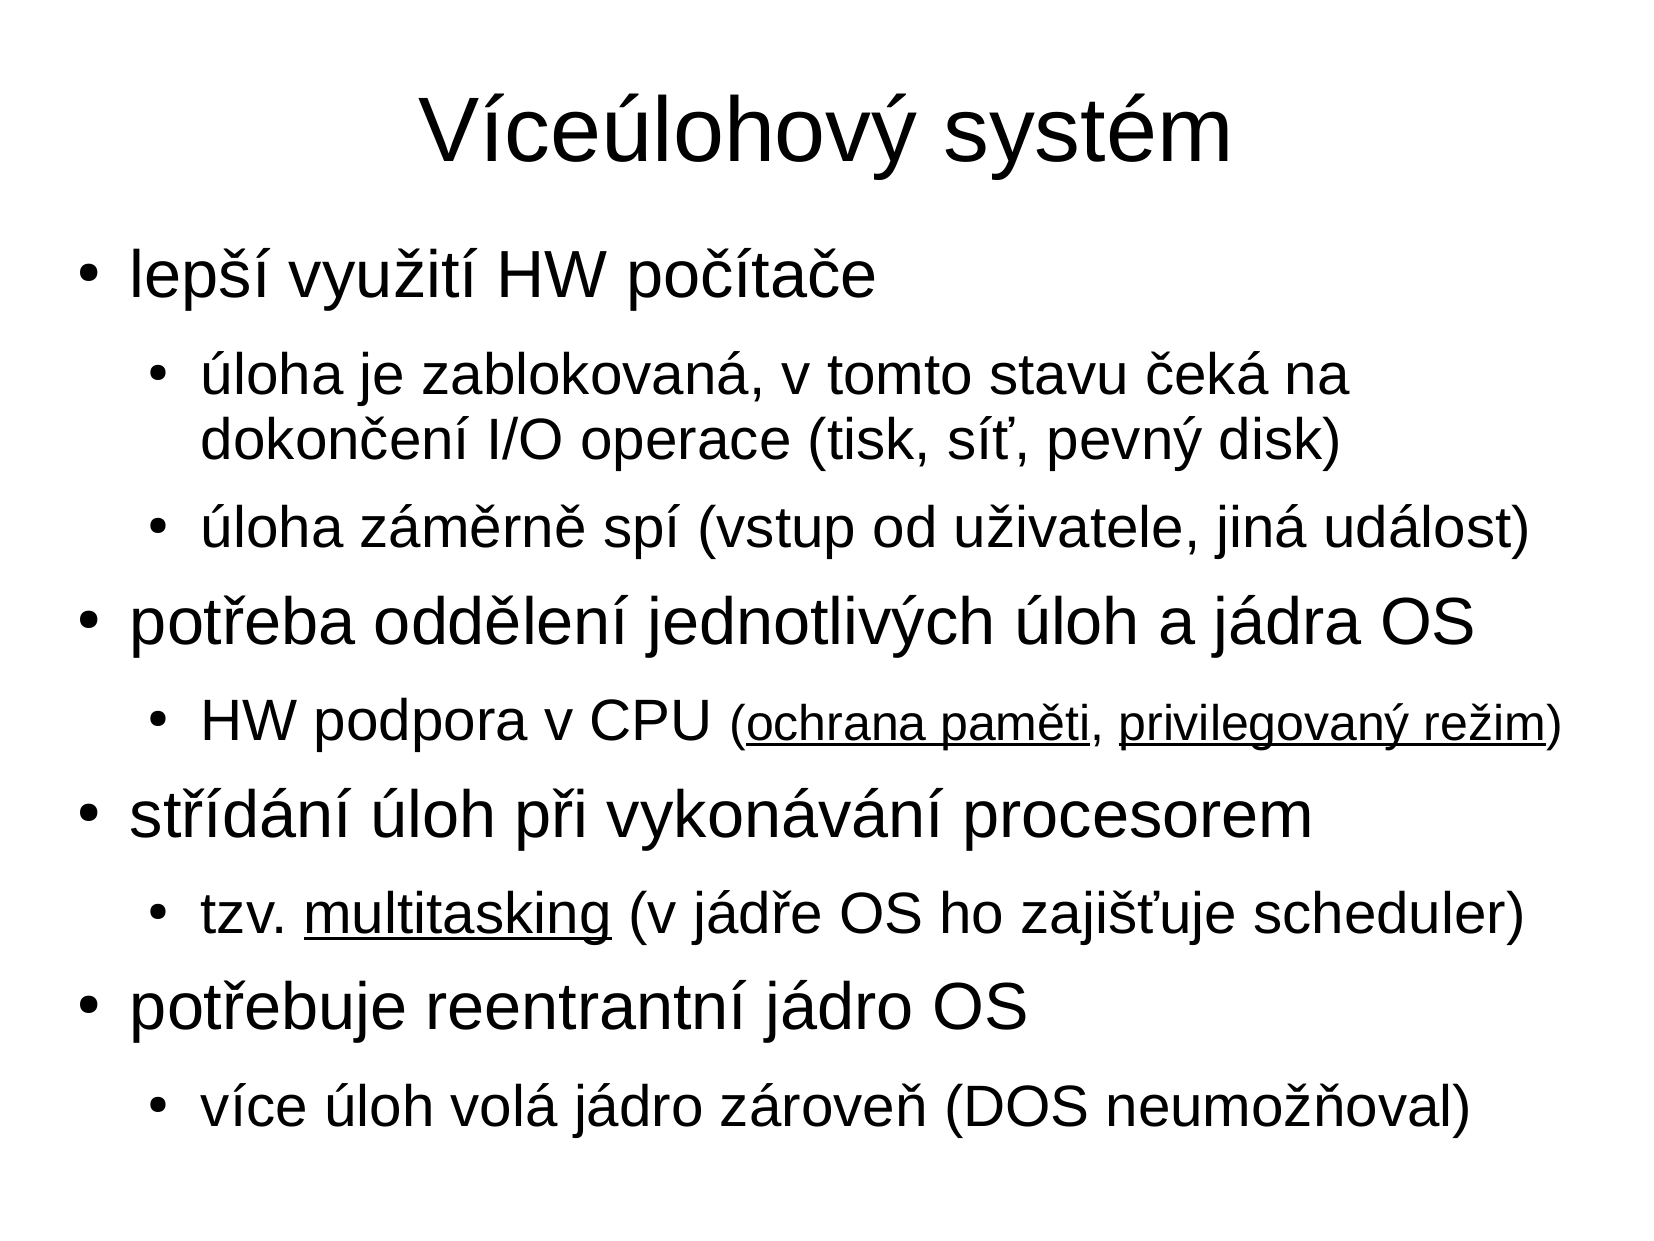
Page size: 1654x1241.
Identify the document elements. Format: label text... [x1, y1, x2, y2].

list lepší využití HW počítače úloha je zablokovaná, v tomto stavu čeká na dokončení I/O operace (tisk, síť, pevný disk) úloha záměrně spí (vstup od uživatele, jiná událost) potřeba oddělení jednotlivých úloh a jádra OS HW podpora v CPU (ochrana paměti, privilegovaný režim) střídání úloh při vykonávání procesorem tzv. multitasking (v jádře OS ho zajišťuje scheduler) potřebuje reentrantní jádro OS více úloh volá jádro zároveň (DOS neumožňoval) [59, 237, 1601, 1139]
title Víceúlohový systém [82, 33, 1571, 226]
